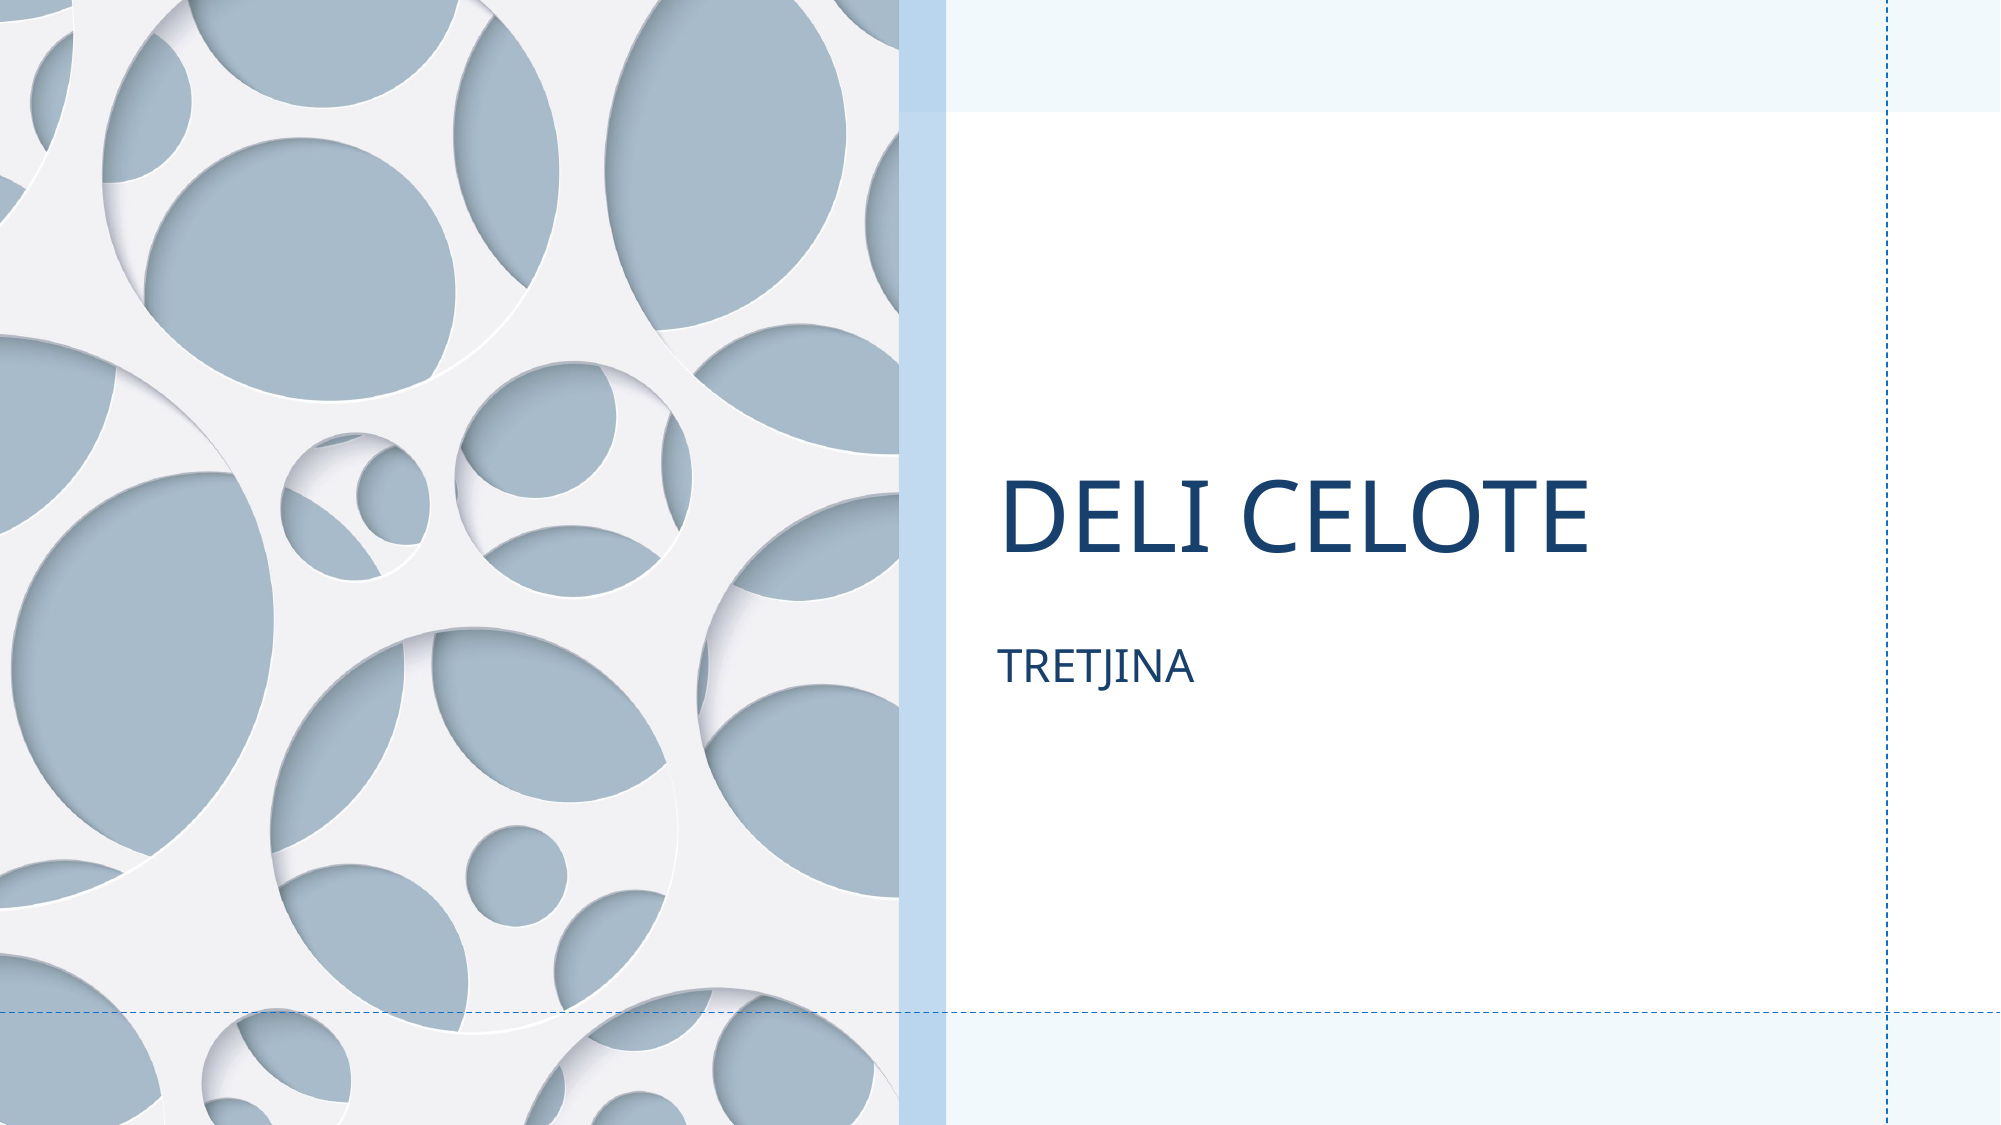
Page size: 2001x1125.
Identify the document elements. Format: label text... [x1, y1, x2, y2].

picture [0, 0, 899, 1125]
text_box [899, 0, 2000, 1125]
subtitle TRETJINA [982, 617, 1812, 978]
title DELI CELOTE [982, 94, 1812, 582]
